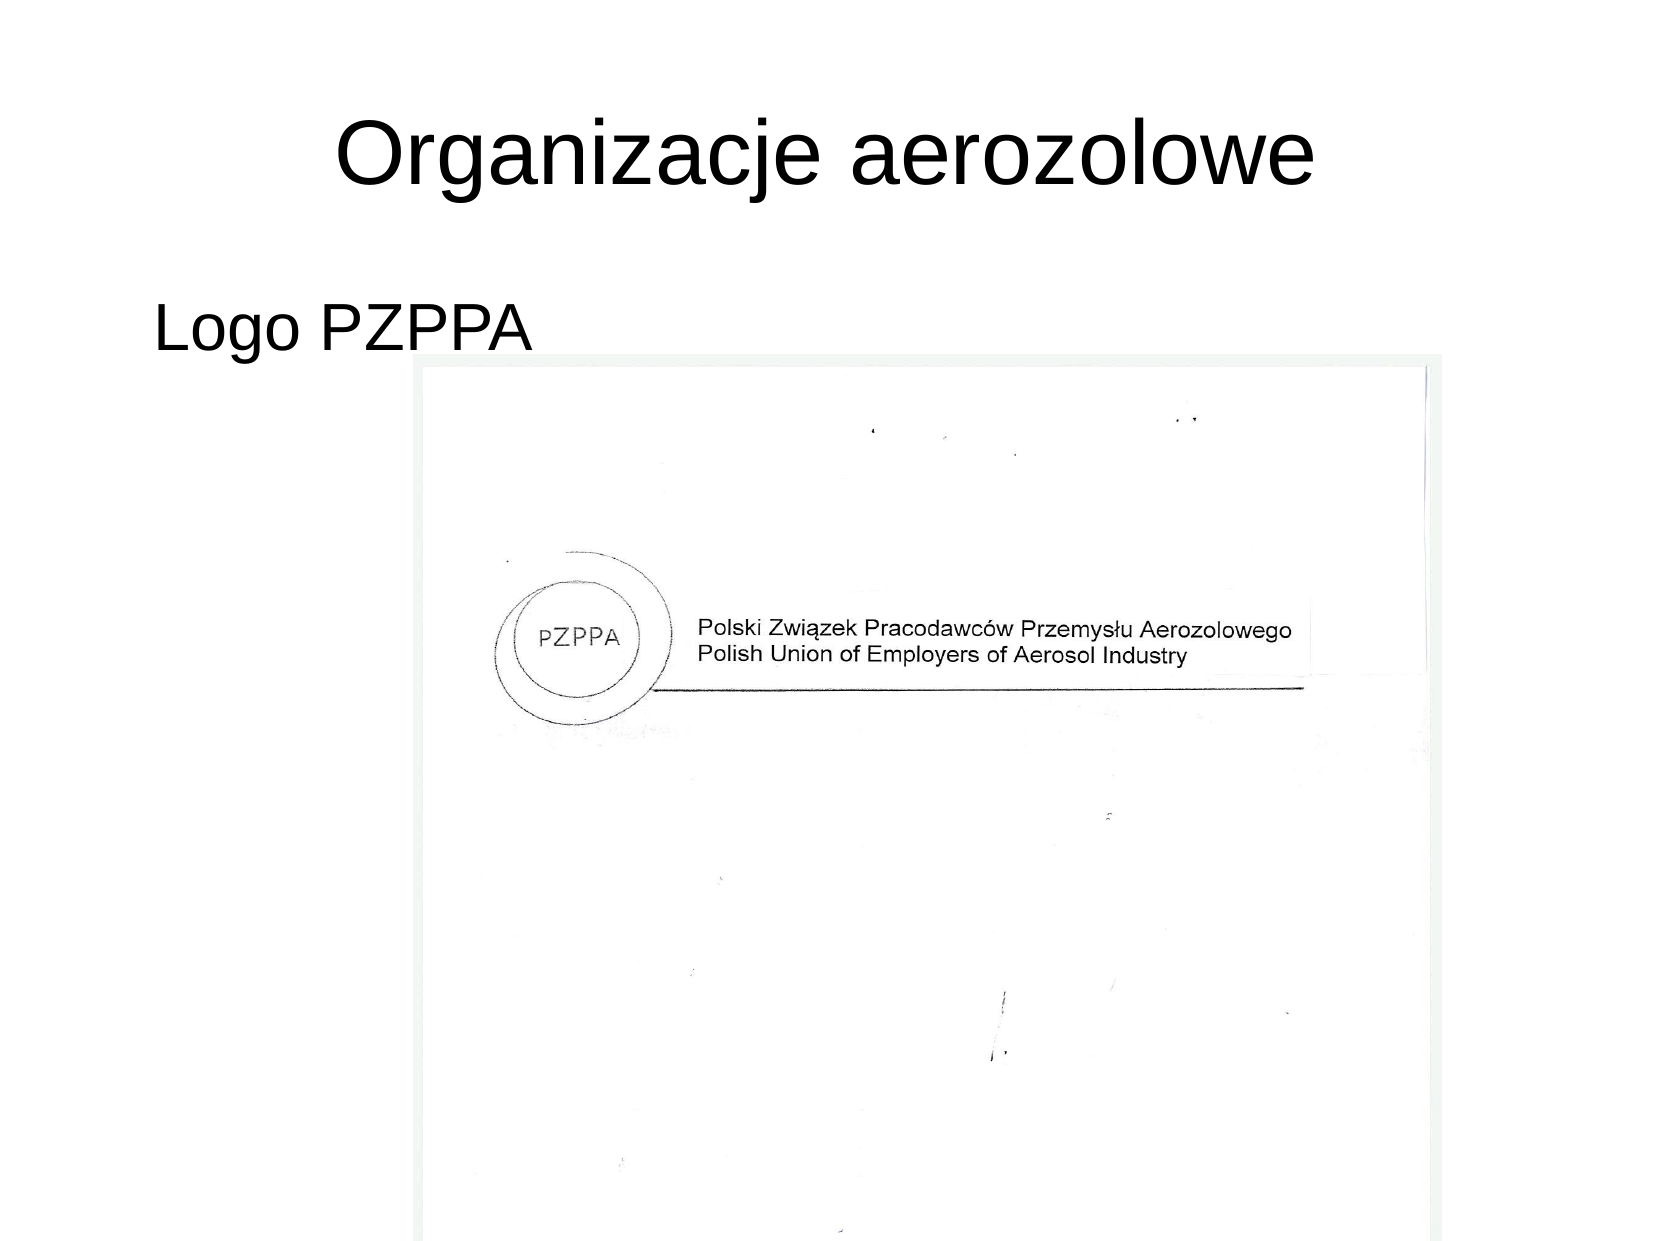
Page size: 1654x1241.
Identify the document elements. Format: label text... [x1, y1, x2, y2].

list Logo PZPPA [82, 290, 1571, 1010]
picture [413, 354, 1442, 1241]
title Organizacje aerozolowe [82, 49, 1571, 257]
